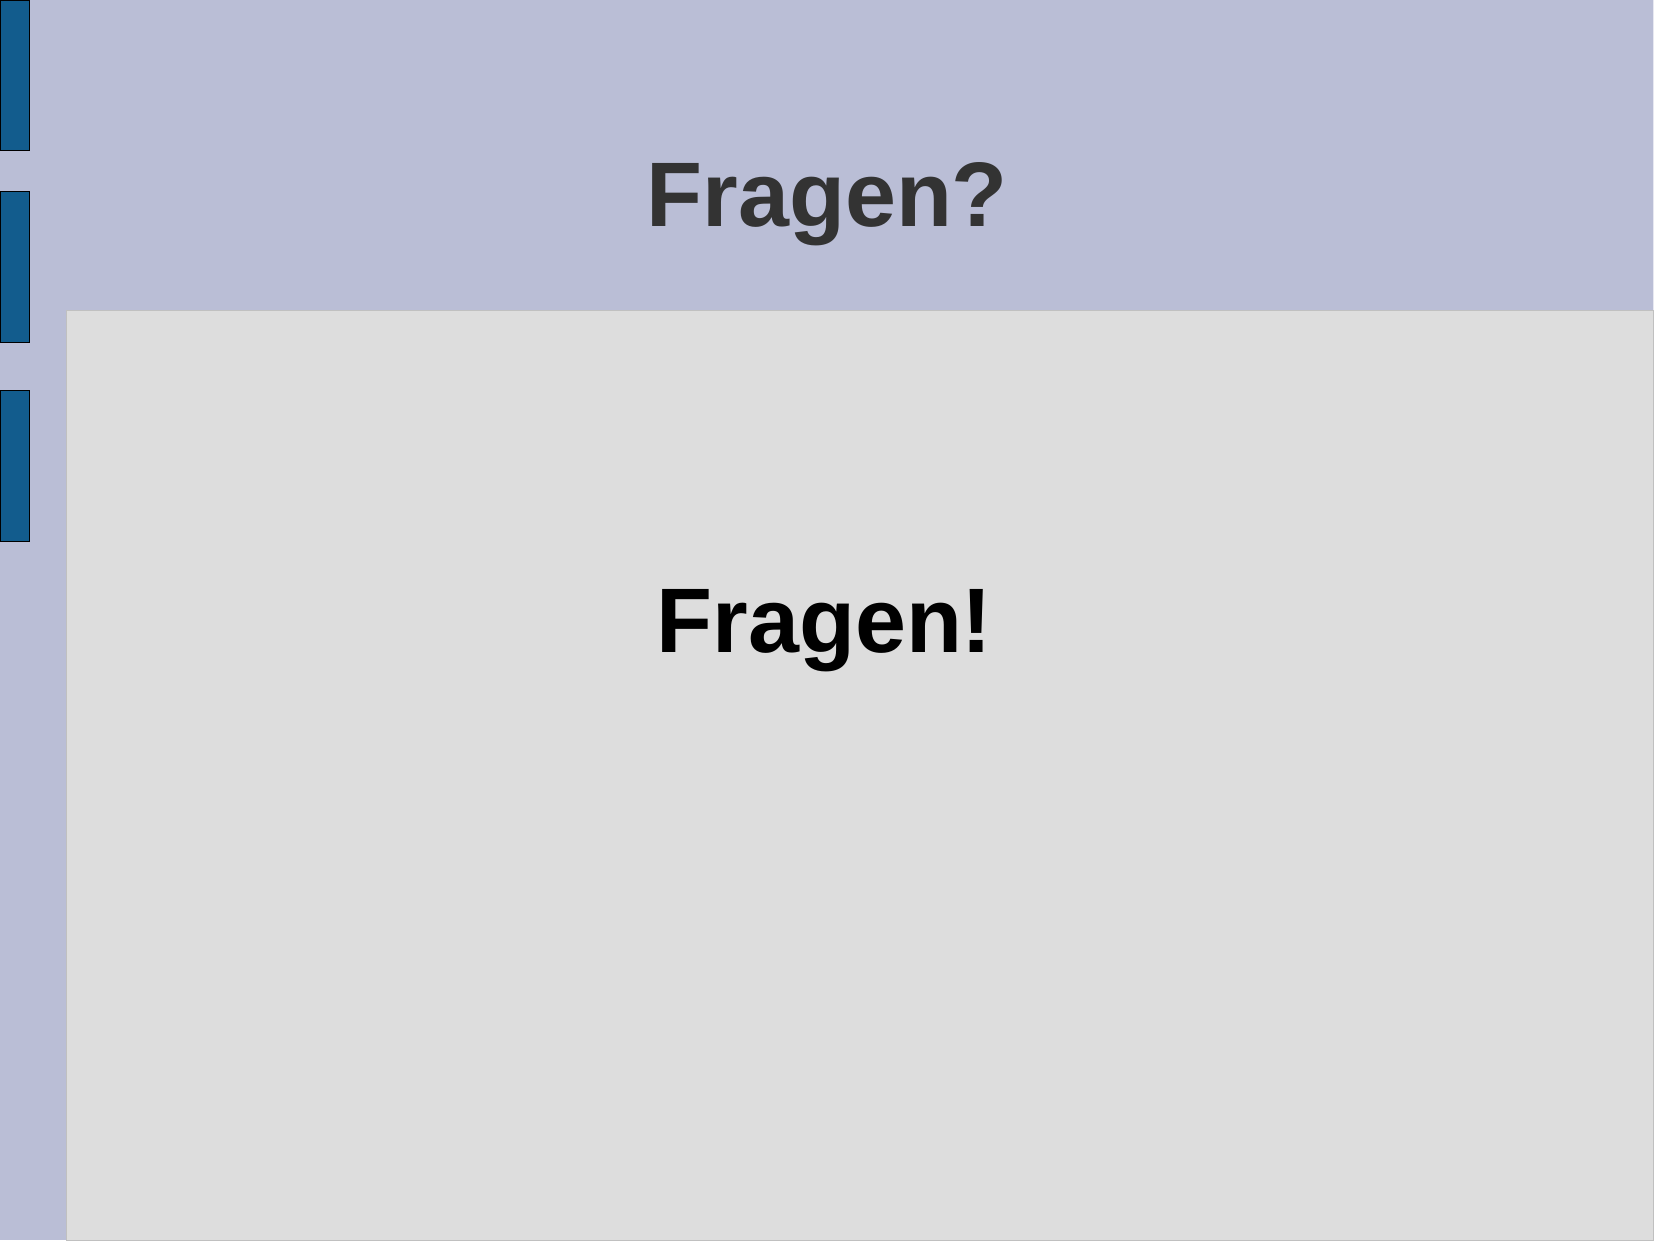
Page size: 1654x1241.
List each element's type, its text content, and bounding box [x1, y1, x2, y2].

title Fragen? [121, 91, 1534, 299]
list Fragen! [109, 344, 1522, 1127]
